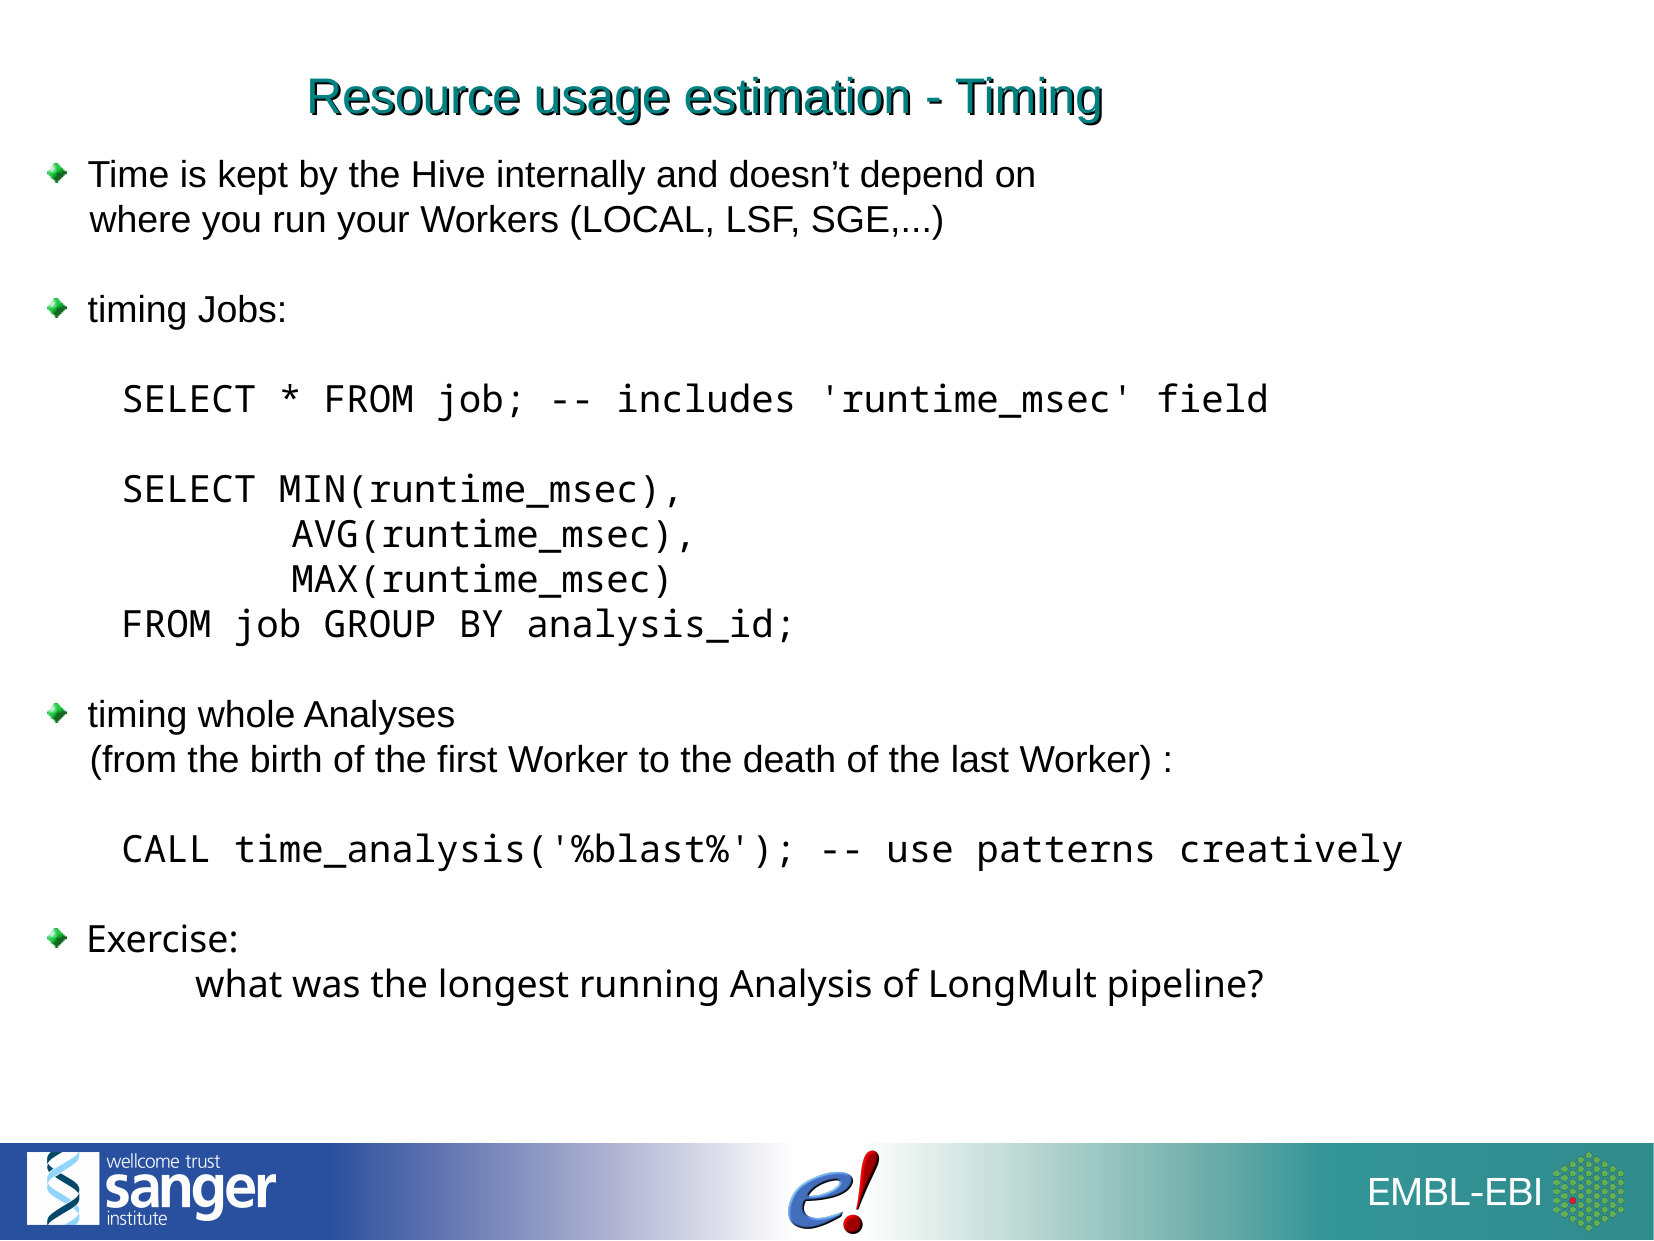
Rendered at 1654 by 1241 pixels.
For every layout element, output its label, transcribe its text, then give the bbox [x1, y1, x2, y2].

picture [47, 703, 67, 723]
picture [47, 163, 67, 183]
picture [47, 928, 67, 948]
picture [0, 1143, 1654, 1240]
picture [47, 298, 67, 318]
text_box Time is kept by the Hive internally and doesn’t depend on where you run your Workers (LOCAL, LSF, SGE,...) timing Jobs: SELECT * FROM job; -- includes 'runtime_msec' field SELECT MIN(runtime_msec), AVG(runtime_msec), MAX(runtime_msec) FROM job GROUP BY analysis_id; timing whole Analyses (from the birth of the first Worker to the death of the last Worker) : CALL time_analysis('%blast%'); -- use patterns creatively Exercise: what was the longest running Analysis of LongMult pipeline? [32, 135, 1598, 1081]
text_box Resource usage estimation - Timing [82, 49, 1327, 135]
